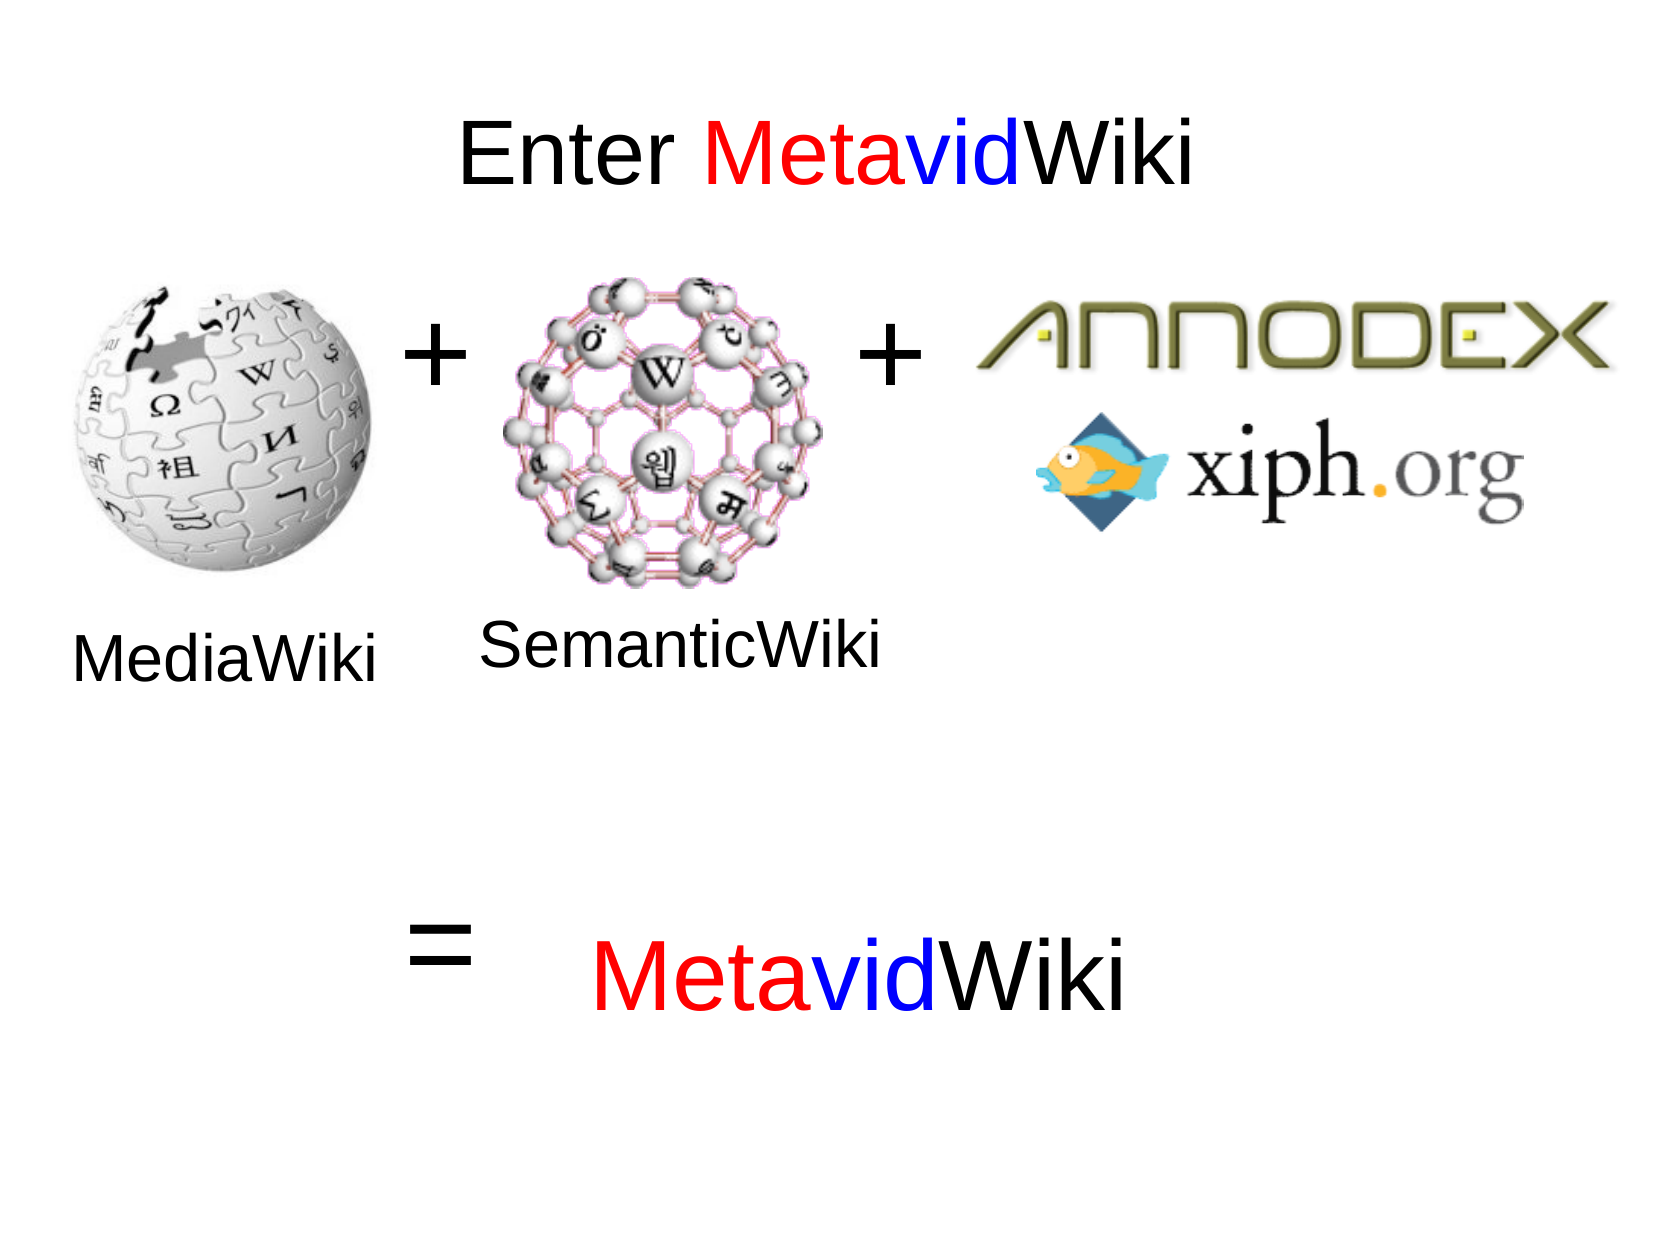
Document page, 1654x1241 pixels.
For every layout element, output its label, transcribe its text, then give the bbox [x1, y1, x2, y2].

text_box MetavidWiki [577, 901, 1140, 1051]
text_box MediaWiki [0, 600, 526, 767]
text_box = [389, 865, 493, 1066]
picture [503, 277, 823, 576]
picture [36, 224, 413, 600]
title Enter MetavidWiki [82, 56, 1571, 250]
text_box + [839, 276, 943, 526]
text_box SemanticWiki [474, 576, 888, 713]
picture [1036, 412, 1524, 534]
picture [975, 299, 1620, 376]
text_box + [384, 276, 488, 526]
